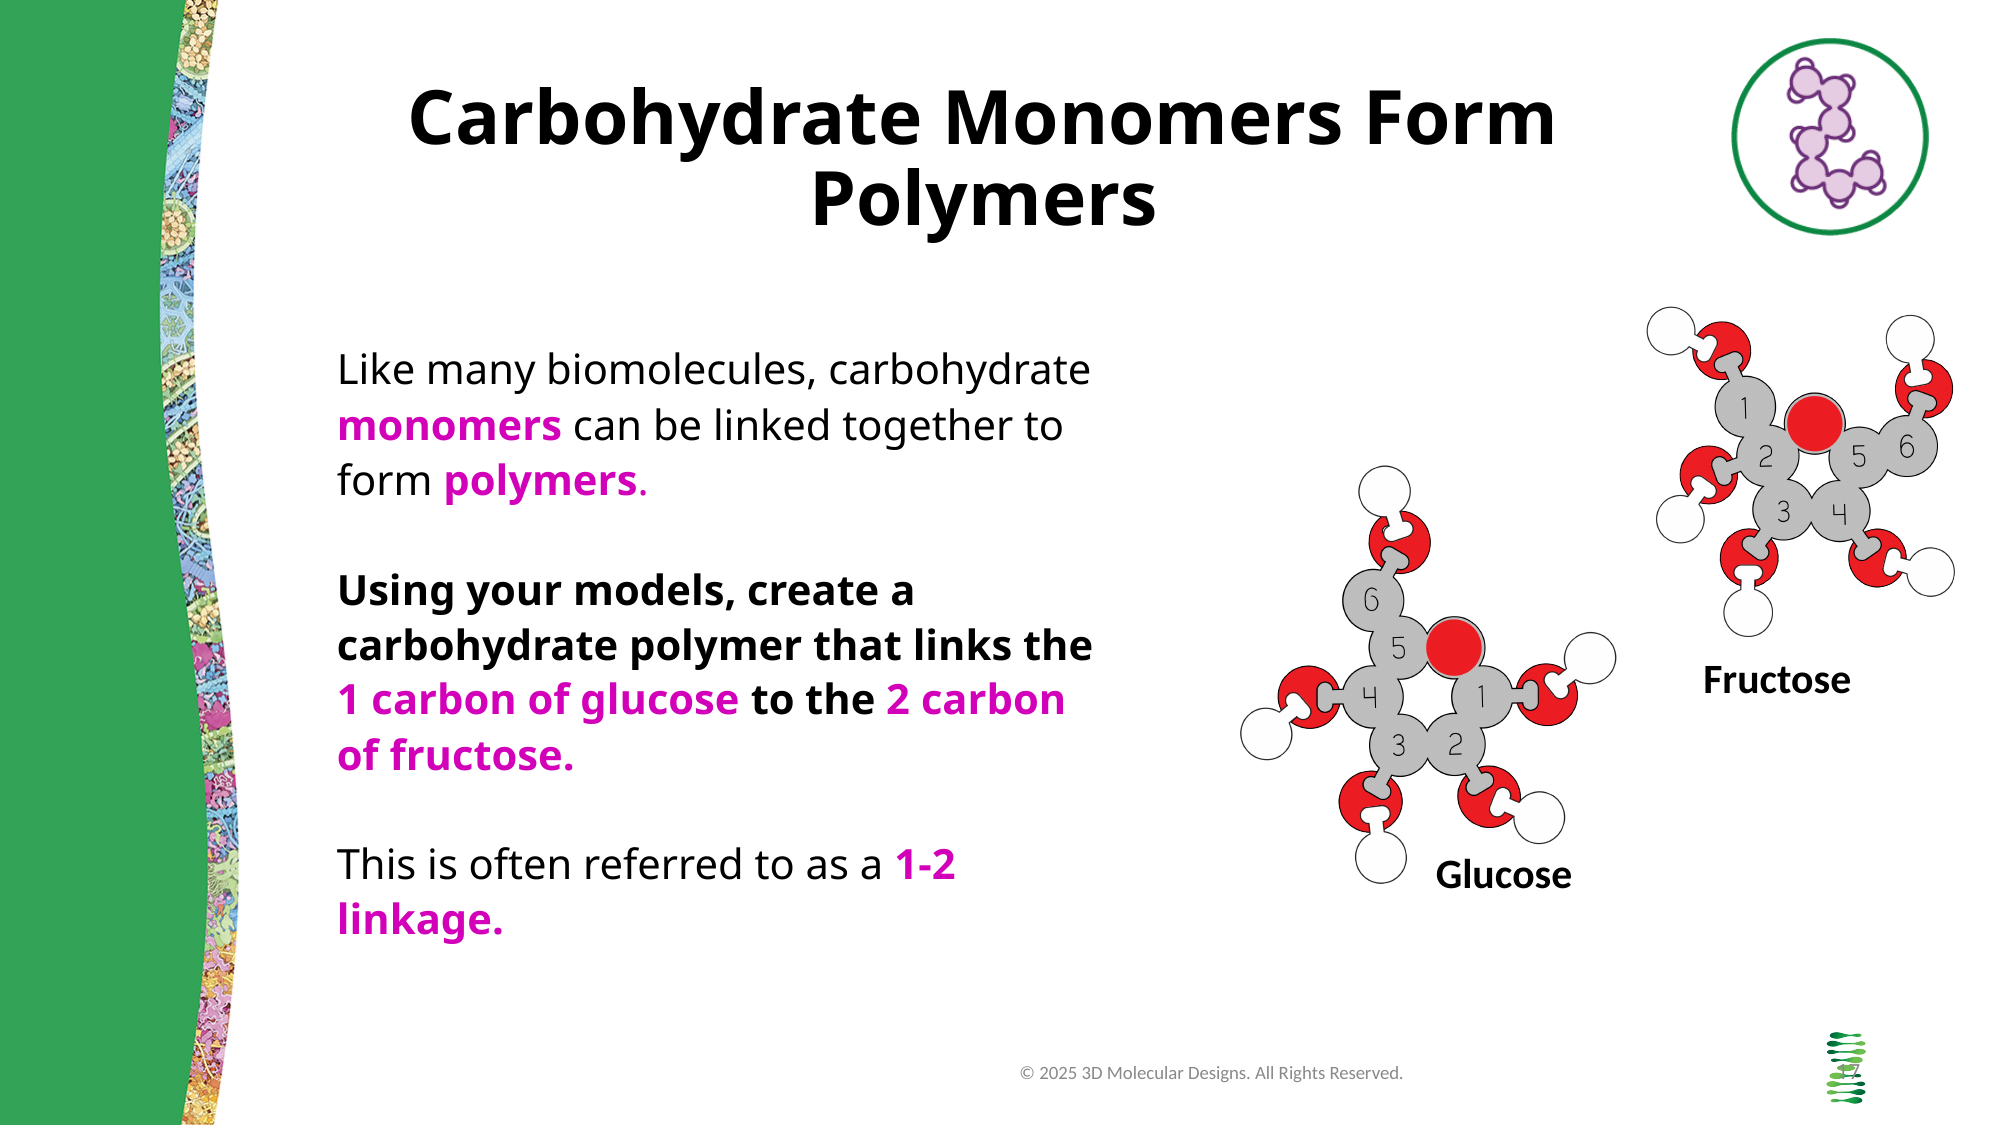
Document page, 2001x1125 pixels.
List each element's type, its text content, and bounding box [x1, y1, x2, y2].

text_box Glucose [1420, 839, 1611, 905]
text_box Carbohydrate Monomers Form Polymers [235, 72, 1732, 198]
picture [1229, 458, 1627, 887]
text_box Fructose [1688, 644, 1868, 711]
slide_number 17 [1821, 1042, 1929, 1103]
picture [1638, 298, 1962, 637]
text_box Like many biomolecules, carbohydrate monomers can be linked together to form polymers. Using your models, create a carbohydrate polymer that links the 1 carbon of glucose to the 2 carbon of fructose. This is often referred to as a 1-2 linkage. [321, 330, 1133, 700]
